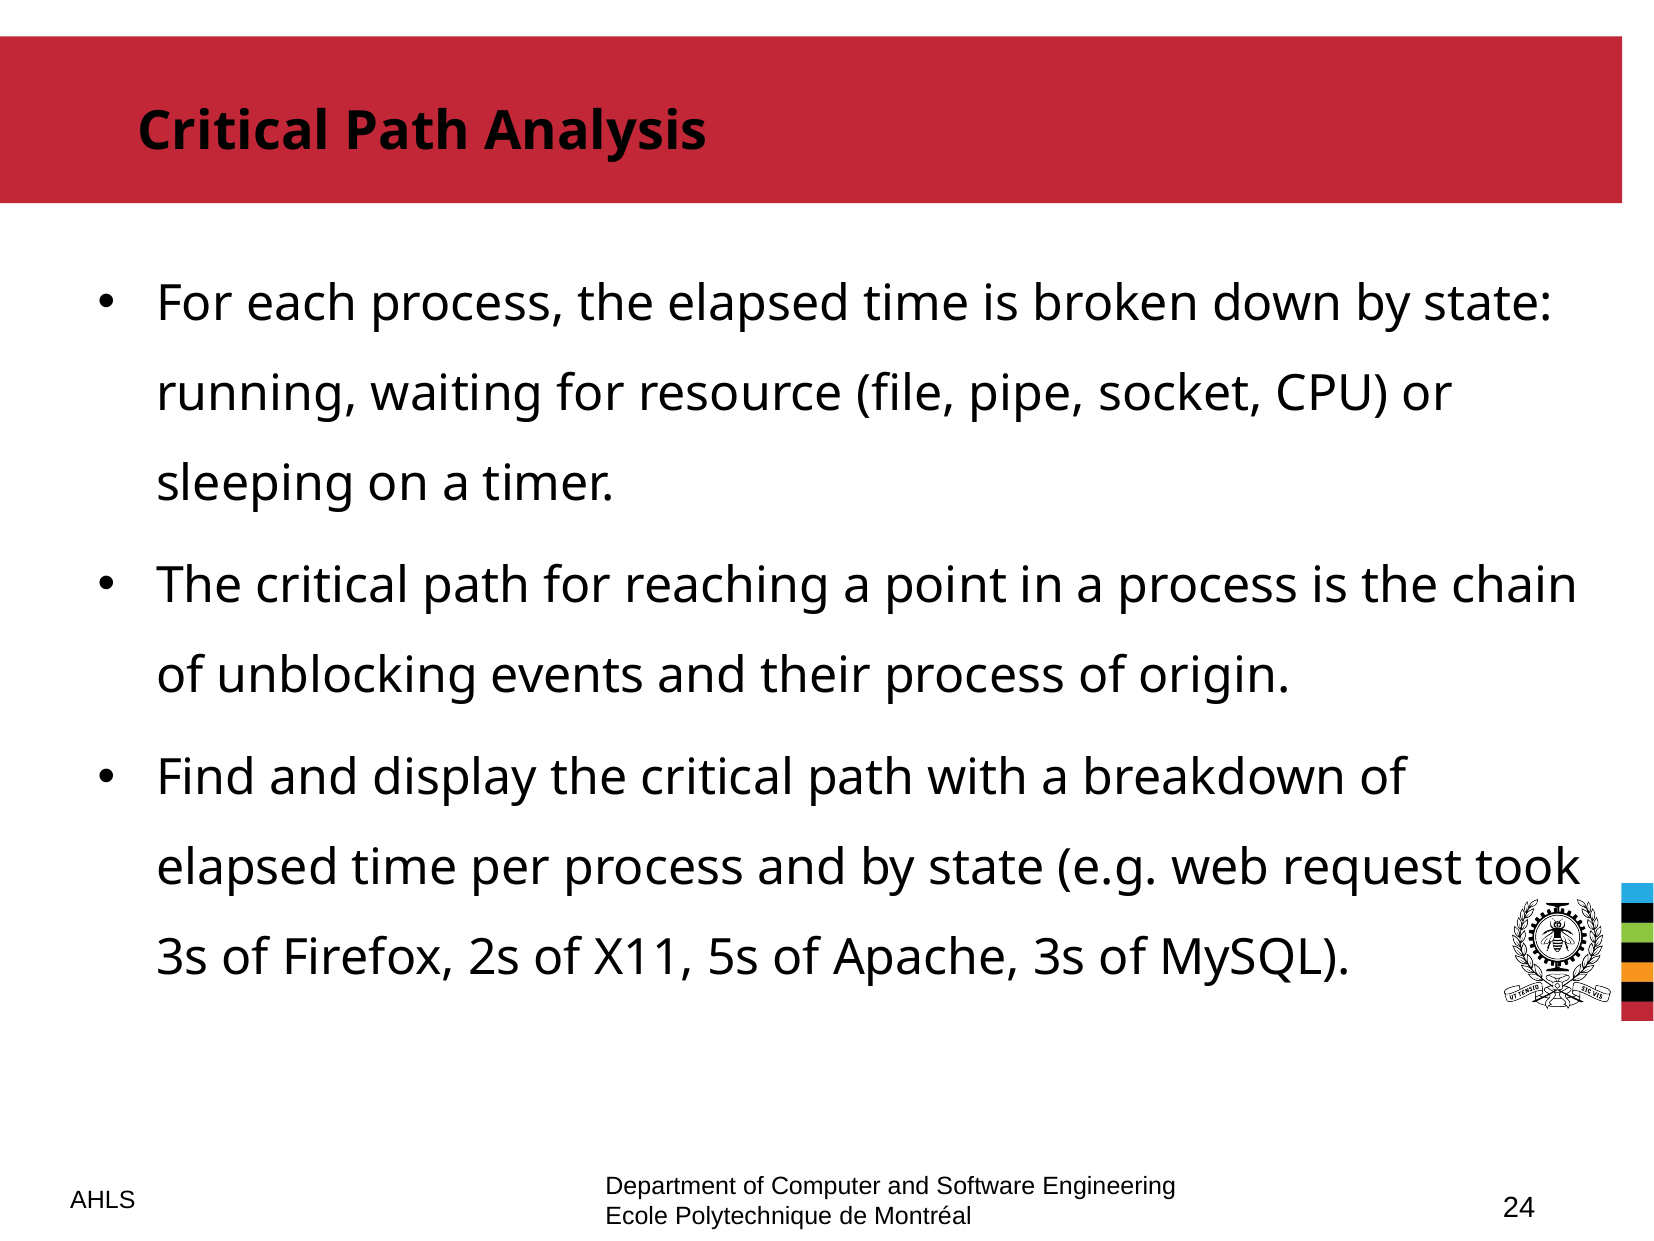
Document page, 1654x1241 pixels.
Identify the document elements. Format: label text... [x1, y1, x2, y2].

list For each process, the elapsed time is broken down by state: running, waiting for resource (file, pipe, socket, CPU) or sleeping on a timer. The critical path for reaching a point in a process is the chain of unblocking events and their process of origin. Find and display the critical path with a breakdown of elapsed time per process and by state (e.g. web request took 3s of Firefox, 2s of X11, 5s of Apache, 3s of MySQL). [82, 232, 1615, 1163]
title Critical Path Analysis [103, 62, 1421, 168]
picture [1615, 883, 1654, 1021]
